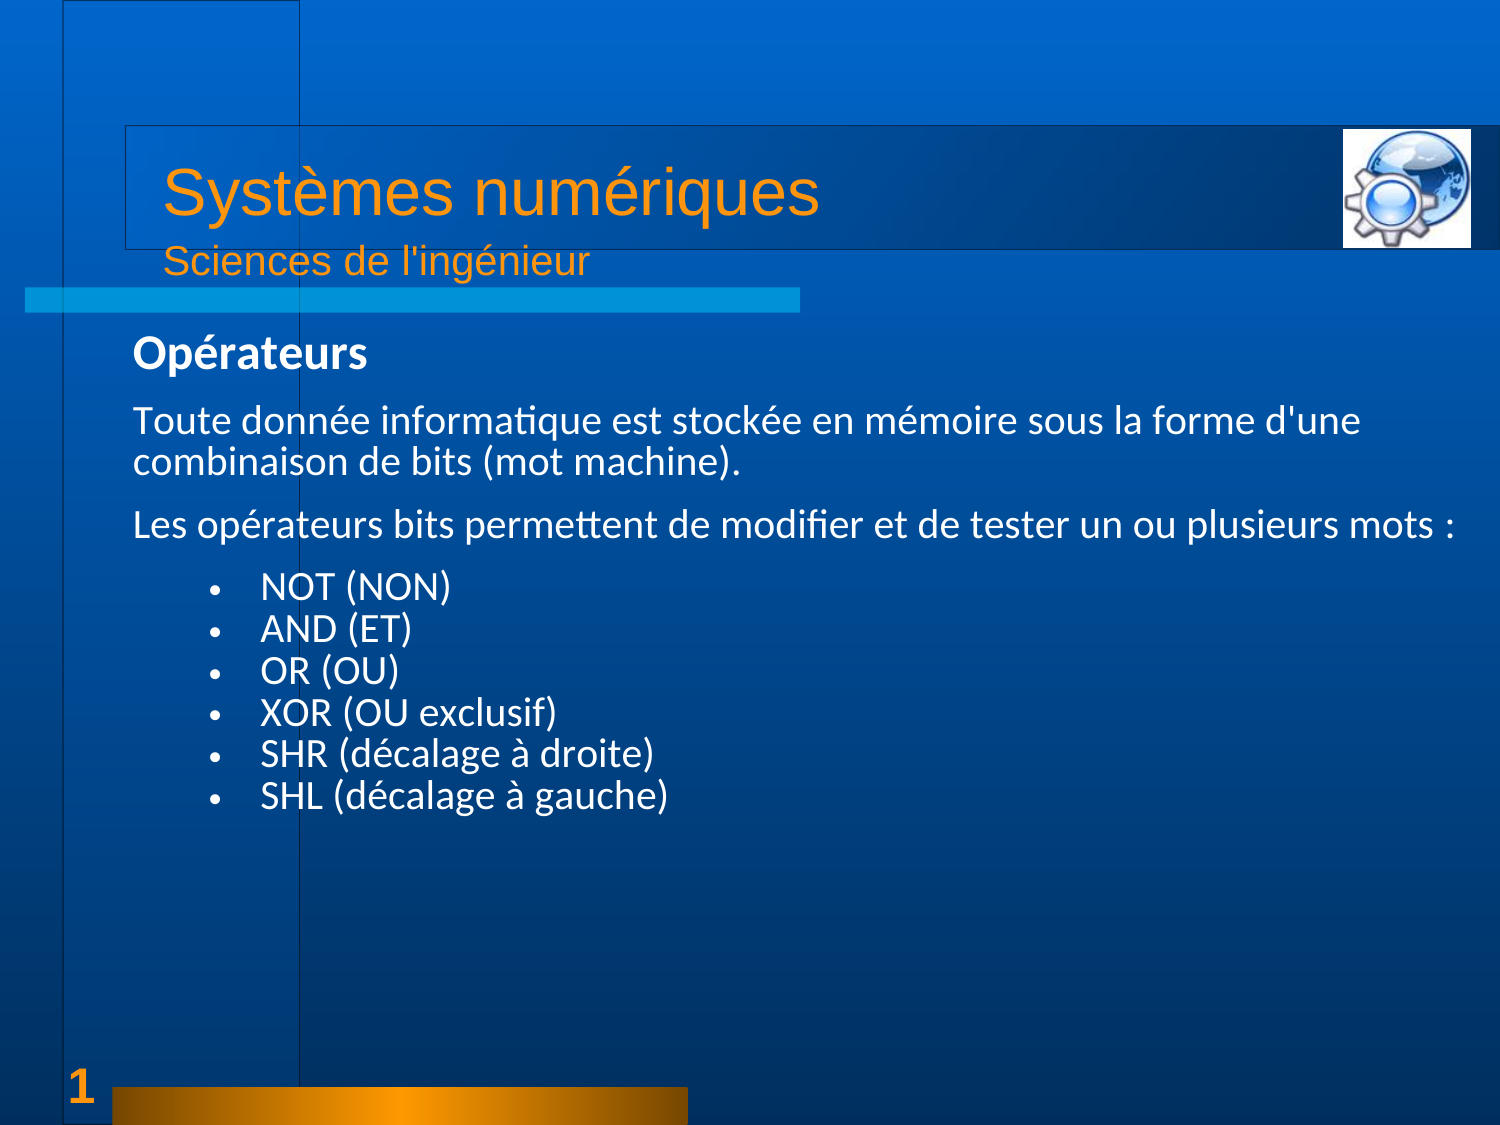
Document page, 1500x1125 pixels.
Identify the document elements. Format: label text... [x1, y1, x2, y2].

picture [1343, 129, 1471, 248]
text_box Opérateurs Toute donnée informatique est stockée en mémoire sous la forme d'une combinaison de bits (mot machine). Les opérateurs bits permettent de modifier et de tester un ou plusieurs mots : NOT (NON) AND (ET) OR (OU) XOR (OU exclusif) SHR (décalage à droite) SHL (décalage à gauche) [118, 324, 1477, 987]
